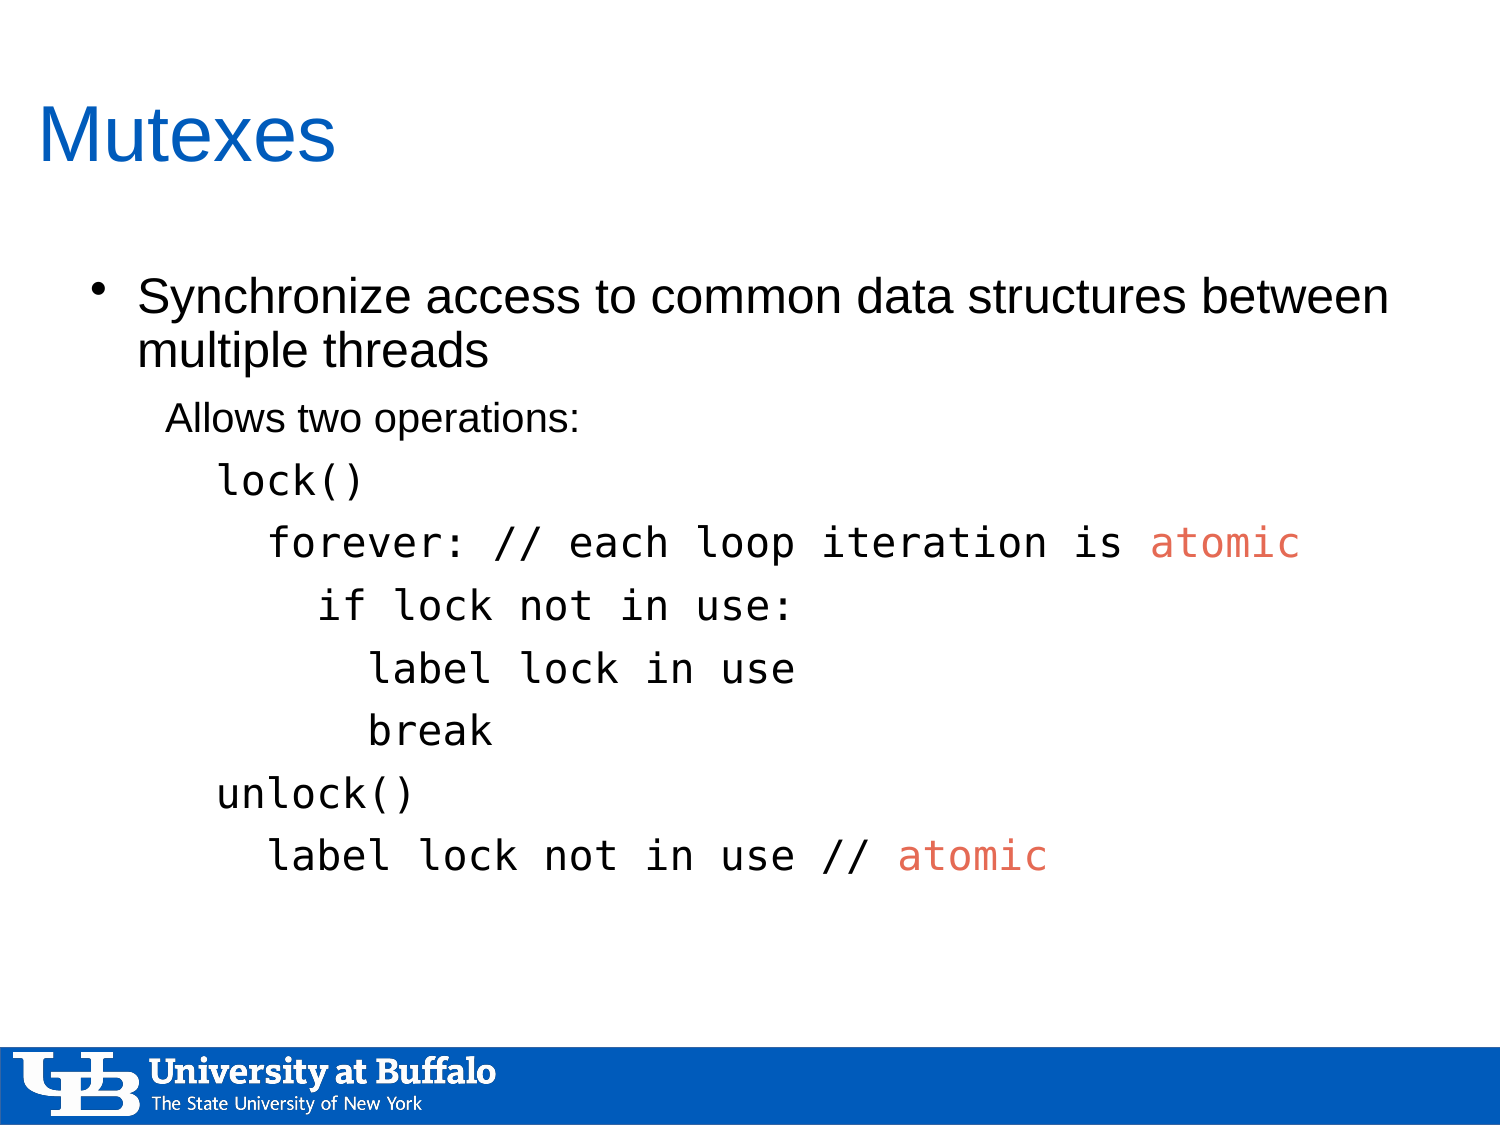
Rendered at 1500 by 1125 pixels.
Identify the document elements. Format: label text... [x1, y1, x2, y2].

picture [13, 1052, 496, 1116]
title Mutexes [37, 40, 1388, 228]
list Synchronize access to common data structures between multiple threads Allows two operations: lock() forever: // each loop iteration is atomic if lock not in use: label lock in use break unlock() label lock not in use // atomic [75, 263, 1425, 916]
